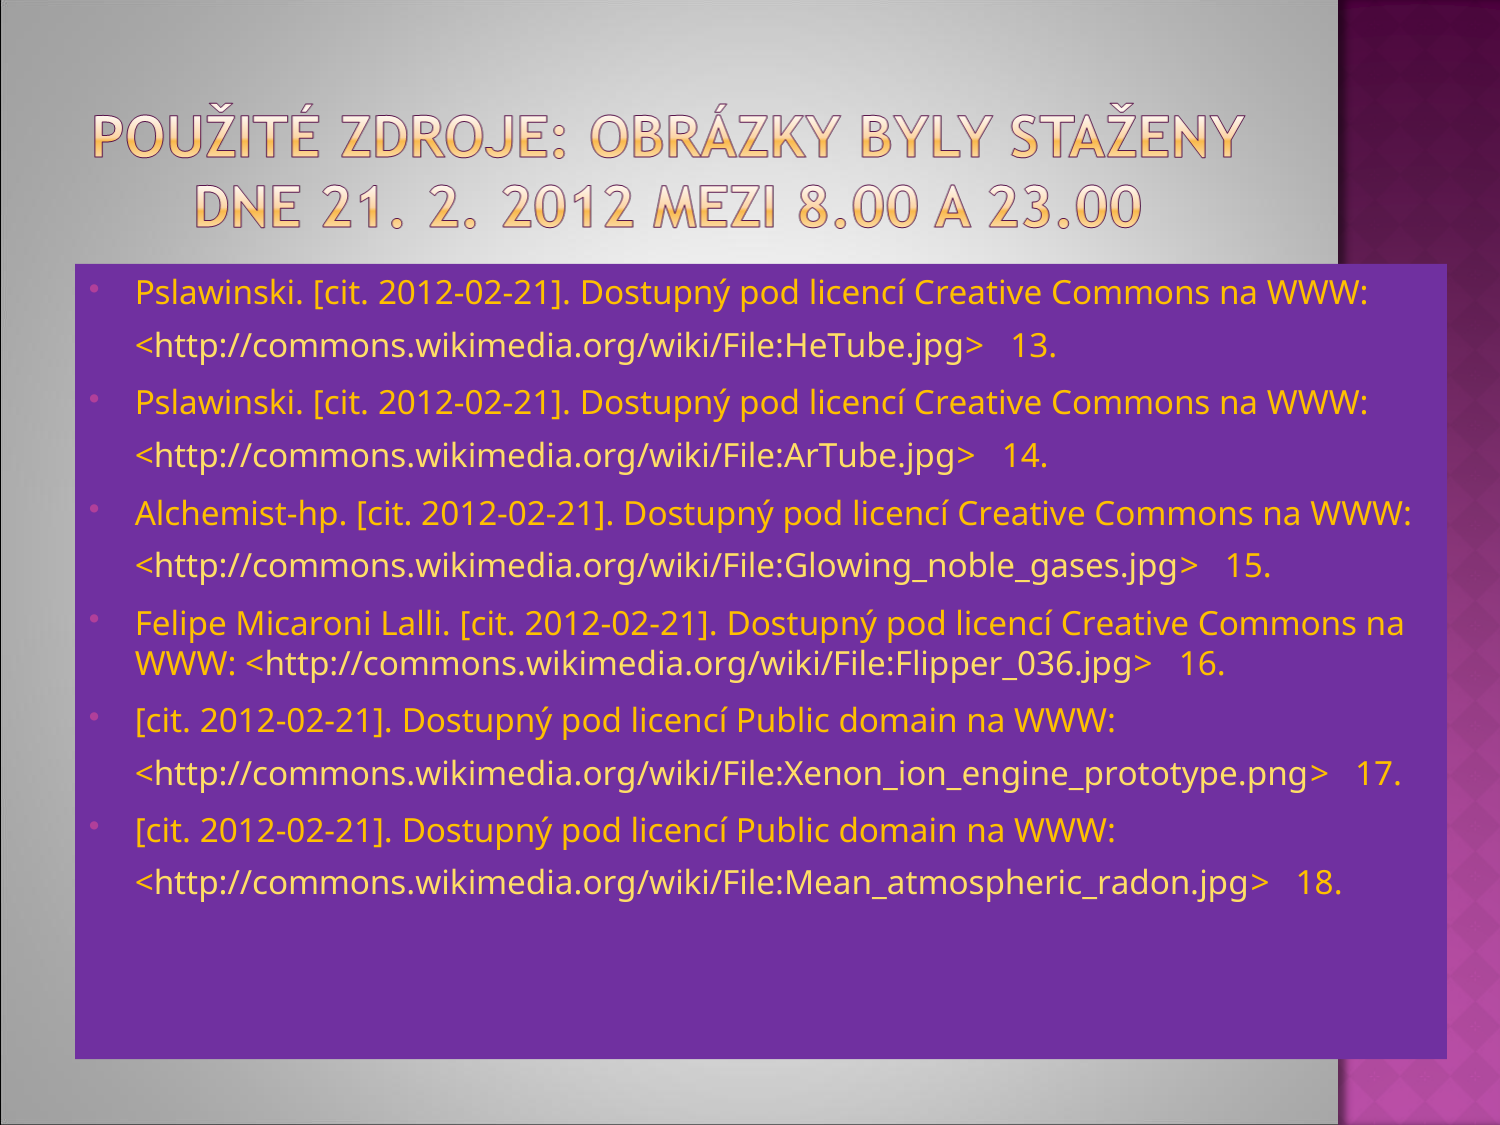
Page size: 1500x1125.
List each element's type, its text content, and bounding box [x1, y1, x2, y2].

picture [0, 0, 1500, 1125]
text_box [55, 52, 1300, 241]
list Pslawinski. [cit. 2012-02-21]. Dostupný pod licencí Creative Commons na WWW: <http://commons.wikimedia.org/wiki/File:HeTube.jpg> 13. Pslawinski. [cit. 2012-02-21]. Dostupný pod licencí Creative Commons na WWW: <http://commons.wikimedia.org/wiki/File:ArTube.jpg> 14. Alchemist-hp. [cit. 2012-02-21]. Dostupný pod licencí Creative Commons na WWW: <http://commons.wikimedia.org/wiki/File:Glowing_noble_gases.jpg> 15. Felipe Micaroni Lalli. [cit. 2012-02-21]. Dostupný pod licencí Creative Commons na WWW: <http://commons.wikimedia.org/wiki/File:Flipper_036.jpg> 16. [cit. 2012-02-21]. Dostupný pod licencí Public domain na WWW: <http://commons.wikimedia.org/wiki/File:Xenon_ion_engine_prototype.png> 17. [cit. 2012-02-21]. Dostupný pod licencí Public domain na WWW: <http://commons.wikimedia.org/wiki/File:Mean_atmospheric_radon.jpg> 18. [75, 263, 1447, 1060]
